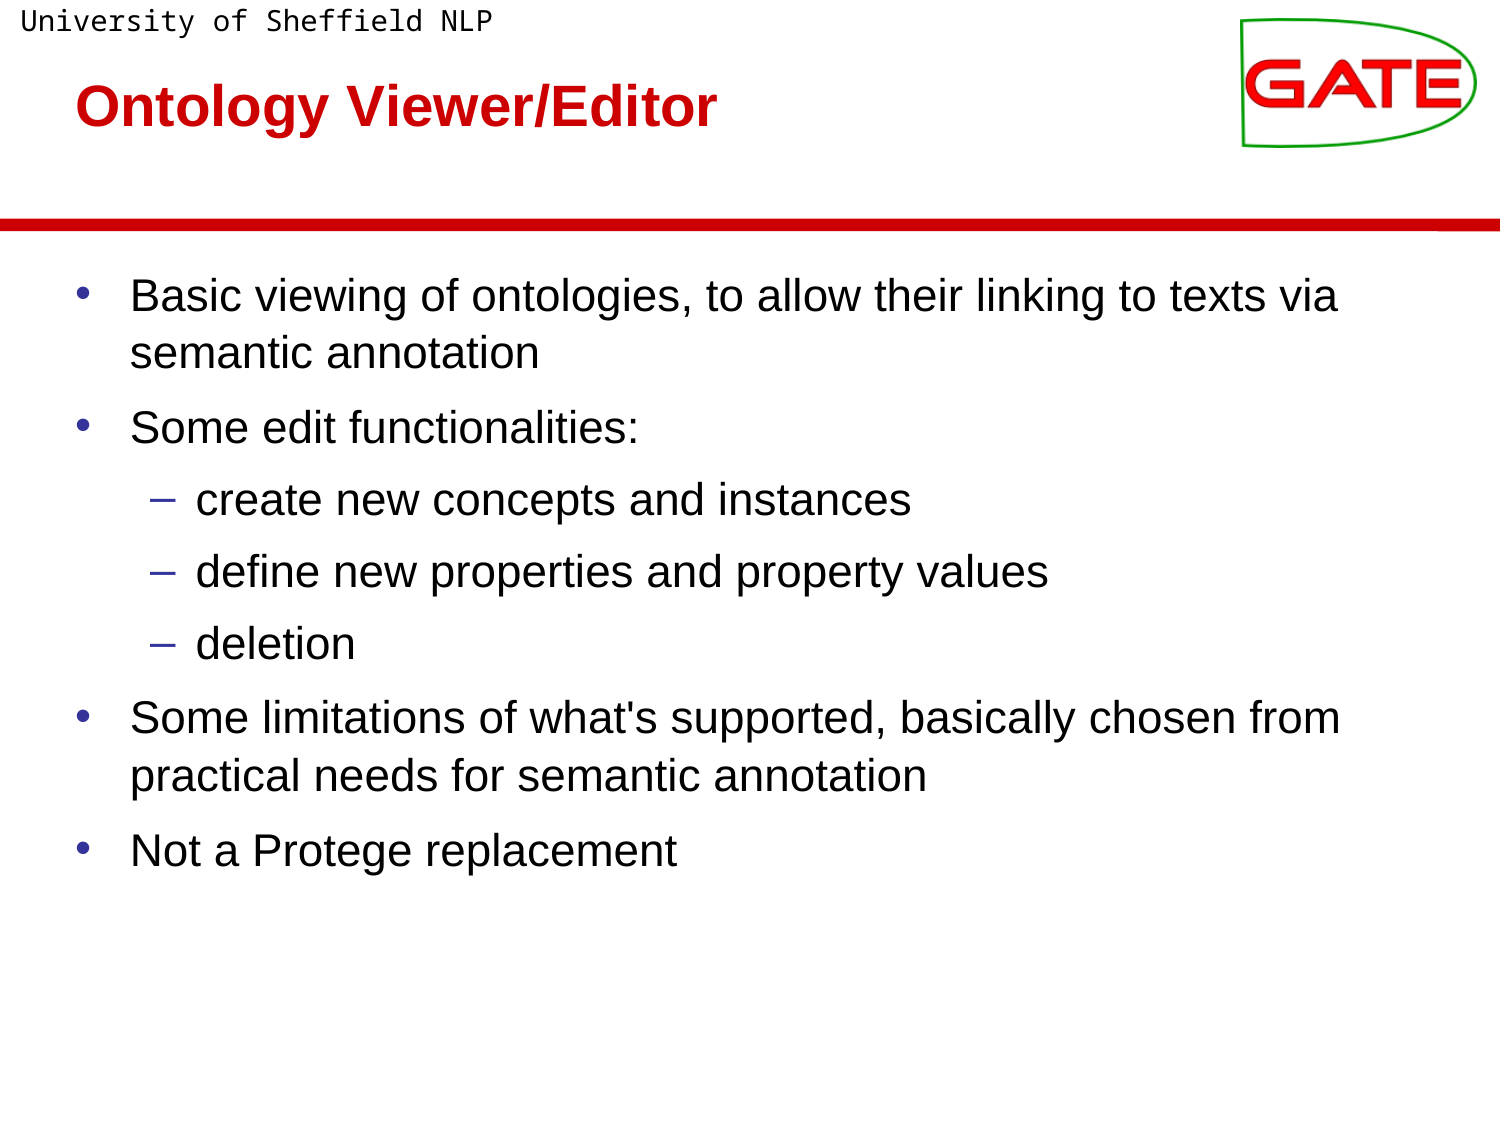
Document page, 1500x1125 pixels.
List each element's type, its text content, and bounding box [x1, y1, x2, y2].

picture [1240, 18, 1477, 148]
title Ontology Viewer/Editor [75, 21, 1425, 195]
list Basic viewing of ontologies, to allow their linking to texts via semantic annotation Some edit functionalities: create new concepts and instances define new properties and property values deletion Some limitations of what's supported, basically chosen from practical needs for semantic annotation Not a Protege replacement [75, 262, 1425, 1030]
